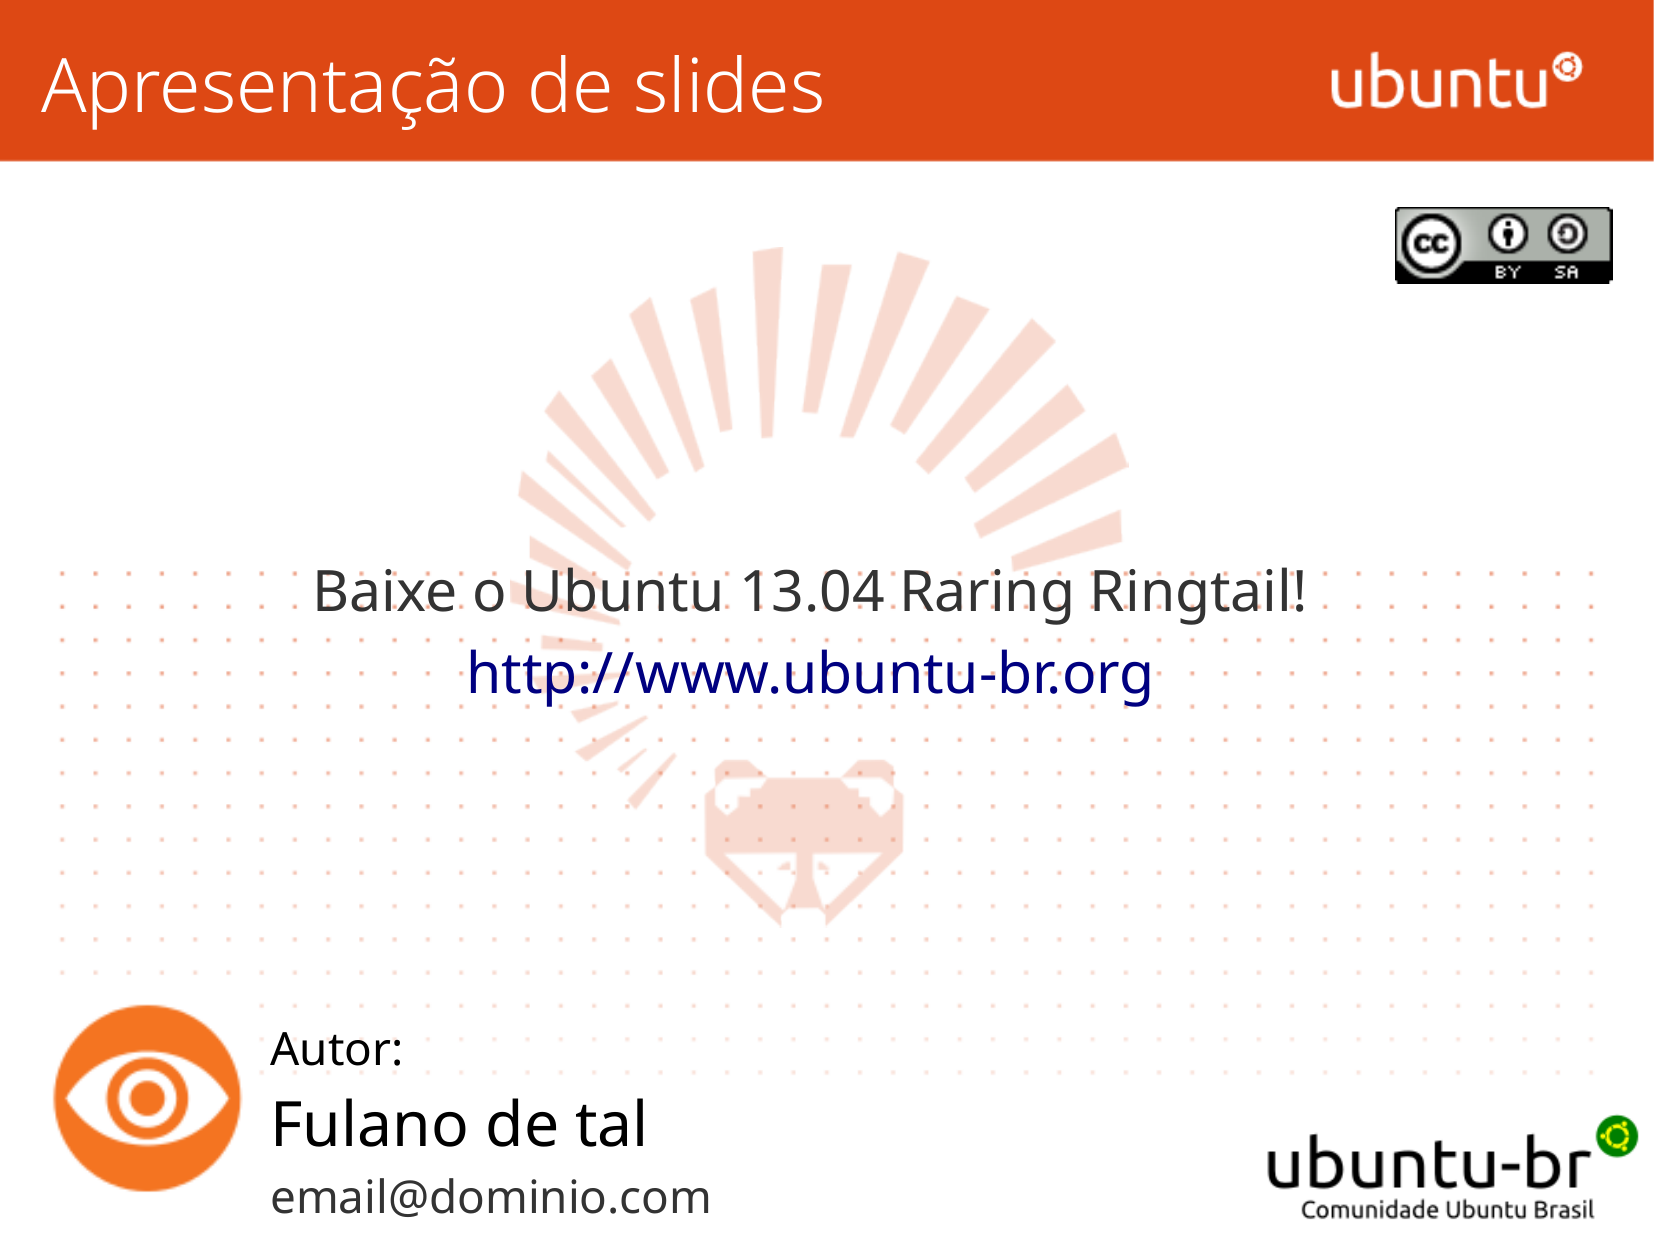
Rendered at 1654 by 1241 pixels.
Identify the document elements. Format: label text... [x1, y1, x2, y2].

title Apresentação de slides [41, 31, 1300, 136]
list Autor: Fulano de tal email@dominio.com [270, 1016, 1199, 1230]
list Baixe o Ubuntu 13.04 Raring Ringtail! http://www.ubuntu-br.org [82, 550, 1538, 727]
picture [0, 0, 1654, 1241]
